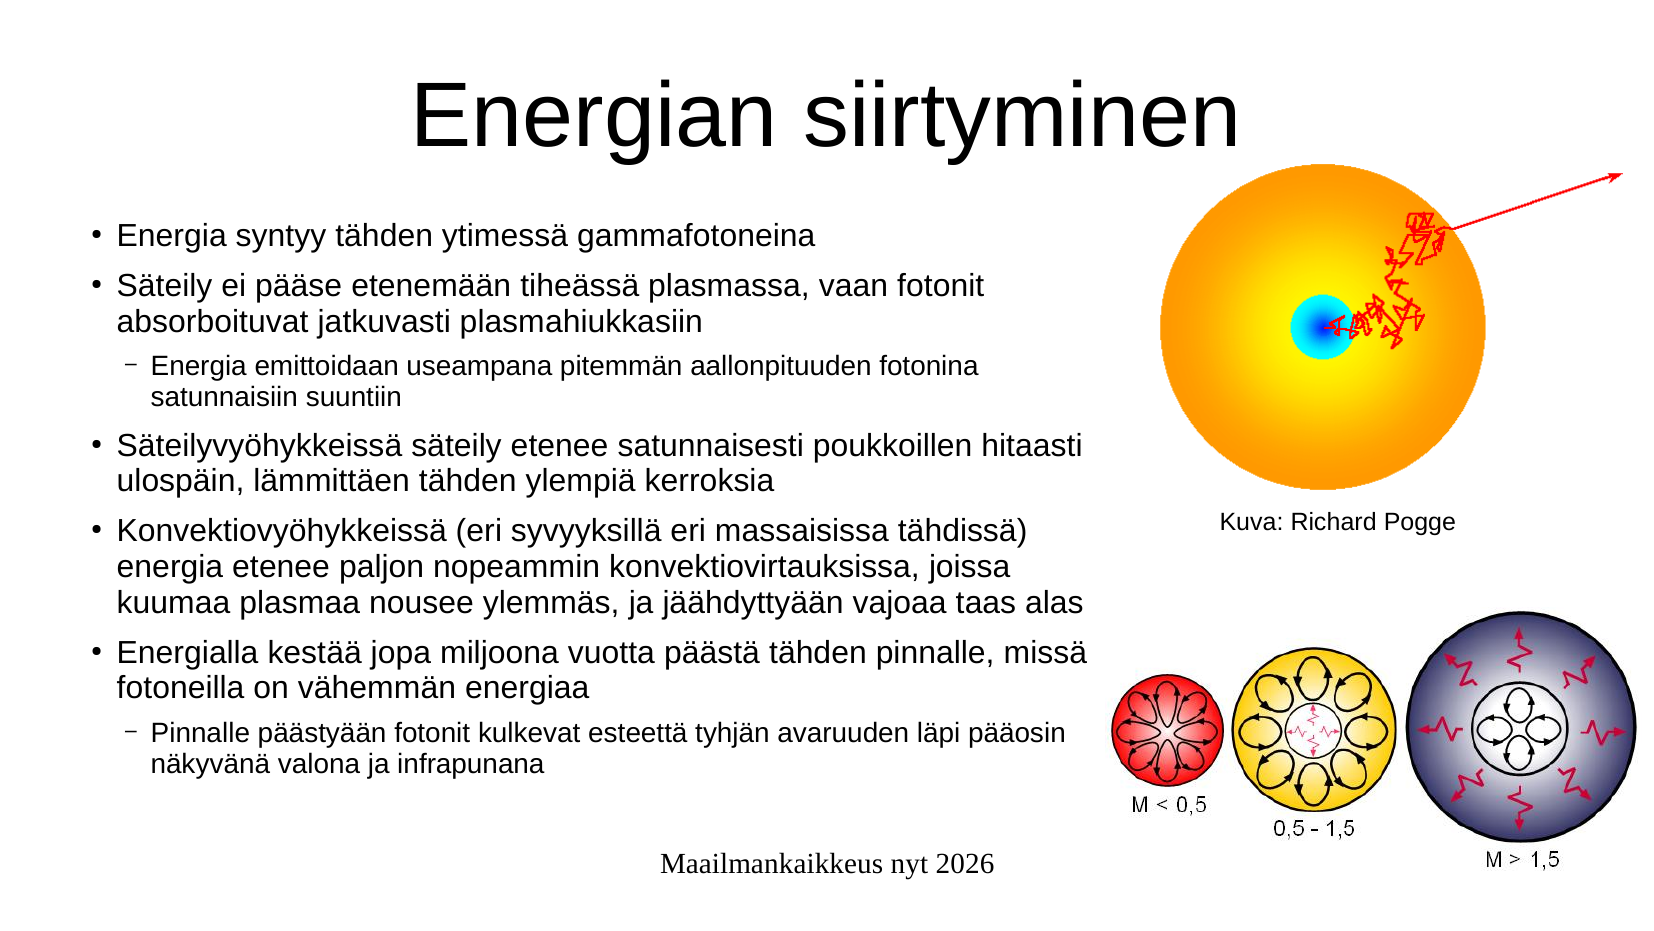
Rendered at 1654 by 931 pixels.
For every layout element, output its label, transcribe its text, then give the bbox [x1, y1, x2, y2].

title Energian siirtyminen [82, 37, 1571, 193]
list Energia syntyy tähden ytimessä gammafotoneina Säteily ei pääse etenemään tiheässä plasmassa, vaan fotonit absorboituvat jatkuvasti plasmahiukkasiin Energia emittoidaan useampana pitemmän aallonpituuden fotonina satunnaisiin suuntiin Säteilyvyöhykkeissä säteily etenee satunnaisesti poukkoillen hitaasti ulospäin, lämmittäen tähden ylempiä kerroksia Konvektiovyöhykkeissä (eri syvyyksillä eri massaisissa tähdissä) energia etenee paljon nopeammin konvektiovirtauksissa, joissa kuumaa plasmaa nousee ylemmäs, ja jäähdyttyään vajoaa taas alas Energialla kestää jopa miljoona vuotta päästä tähden pinnalle, missä fotoneilla on vähemmän energiaa Pinnalle päästyään fotonit kulkevat esteettä tyhjän avaruuden läpi pääosin näkyvänä valona ja infrapunana [82, 217, 1099, 815]
picture [1133, 153, 1630, 504]
text_box Kuva: Richard Pogge [1204, 500, 1472, 544]
picture [1105, 607, 1642, 875]
